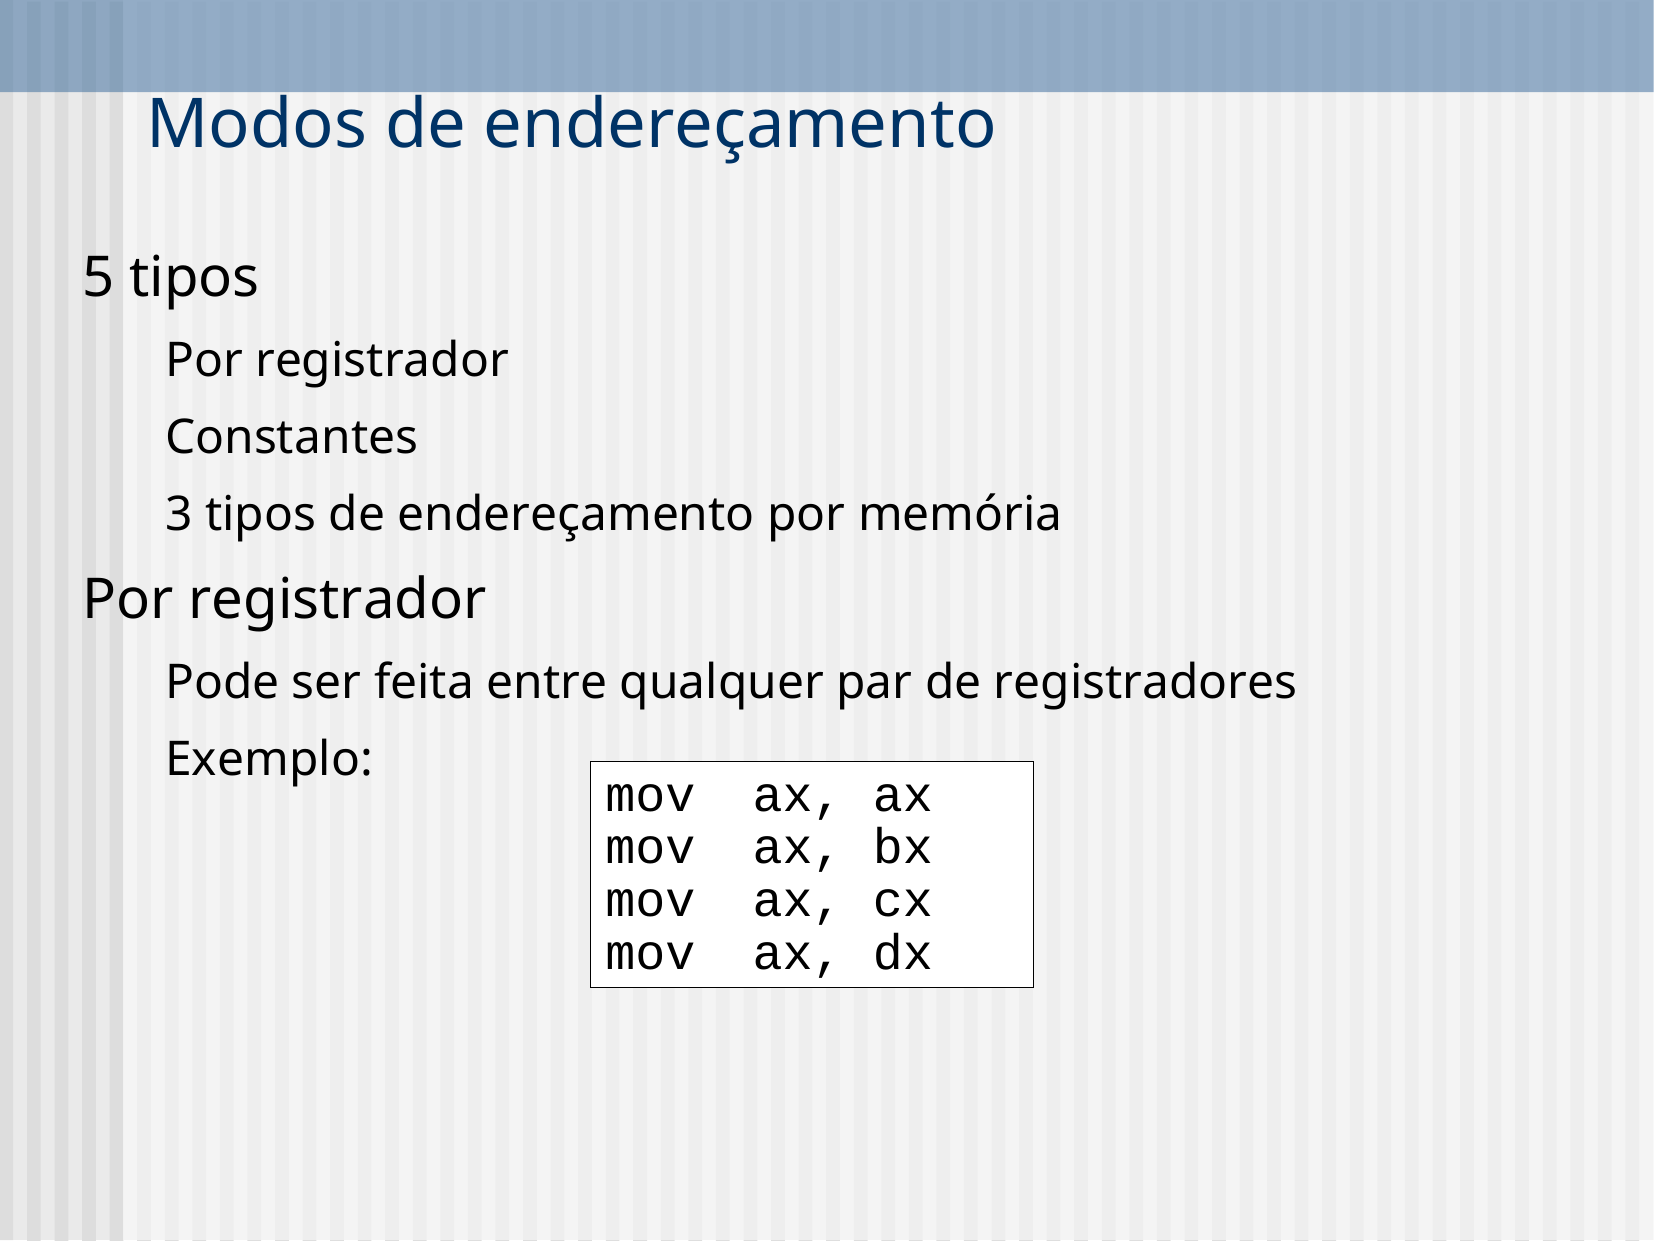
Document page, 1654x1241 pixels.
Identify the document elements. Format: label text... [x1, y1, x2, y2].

text_box mov ax, ax mov ax, bx mov ax, cx mov ax, dx [590, 761, 1034, 981]
list 5 tipos Por registrador Constantes 3 tipos de endereçamento por memória Por registrador Pode ser feita entre qualquer par de registradores Exemplo: [82, 236, 1571, 738]
title Modos de endereçamento [146, 36, 1536, 204]
